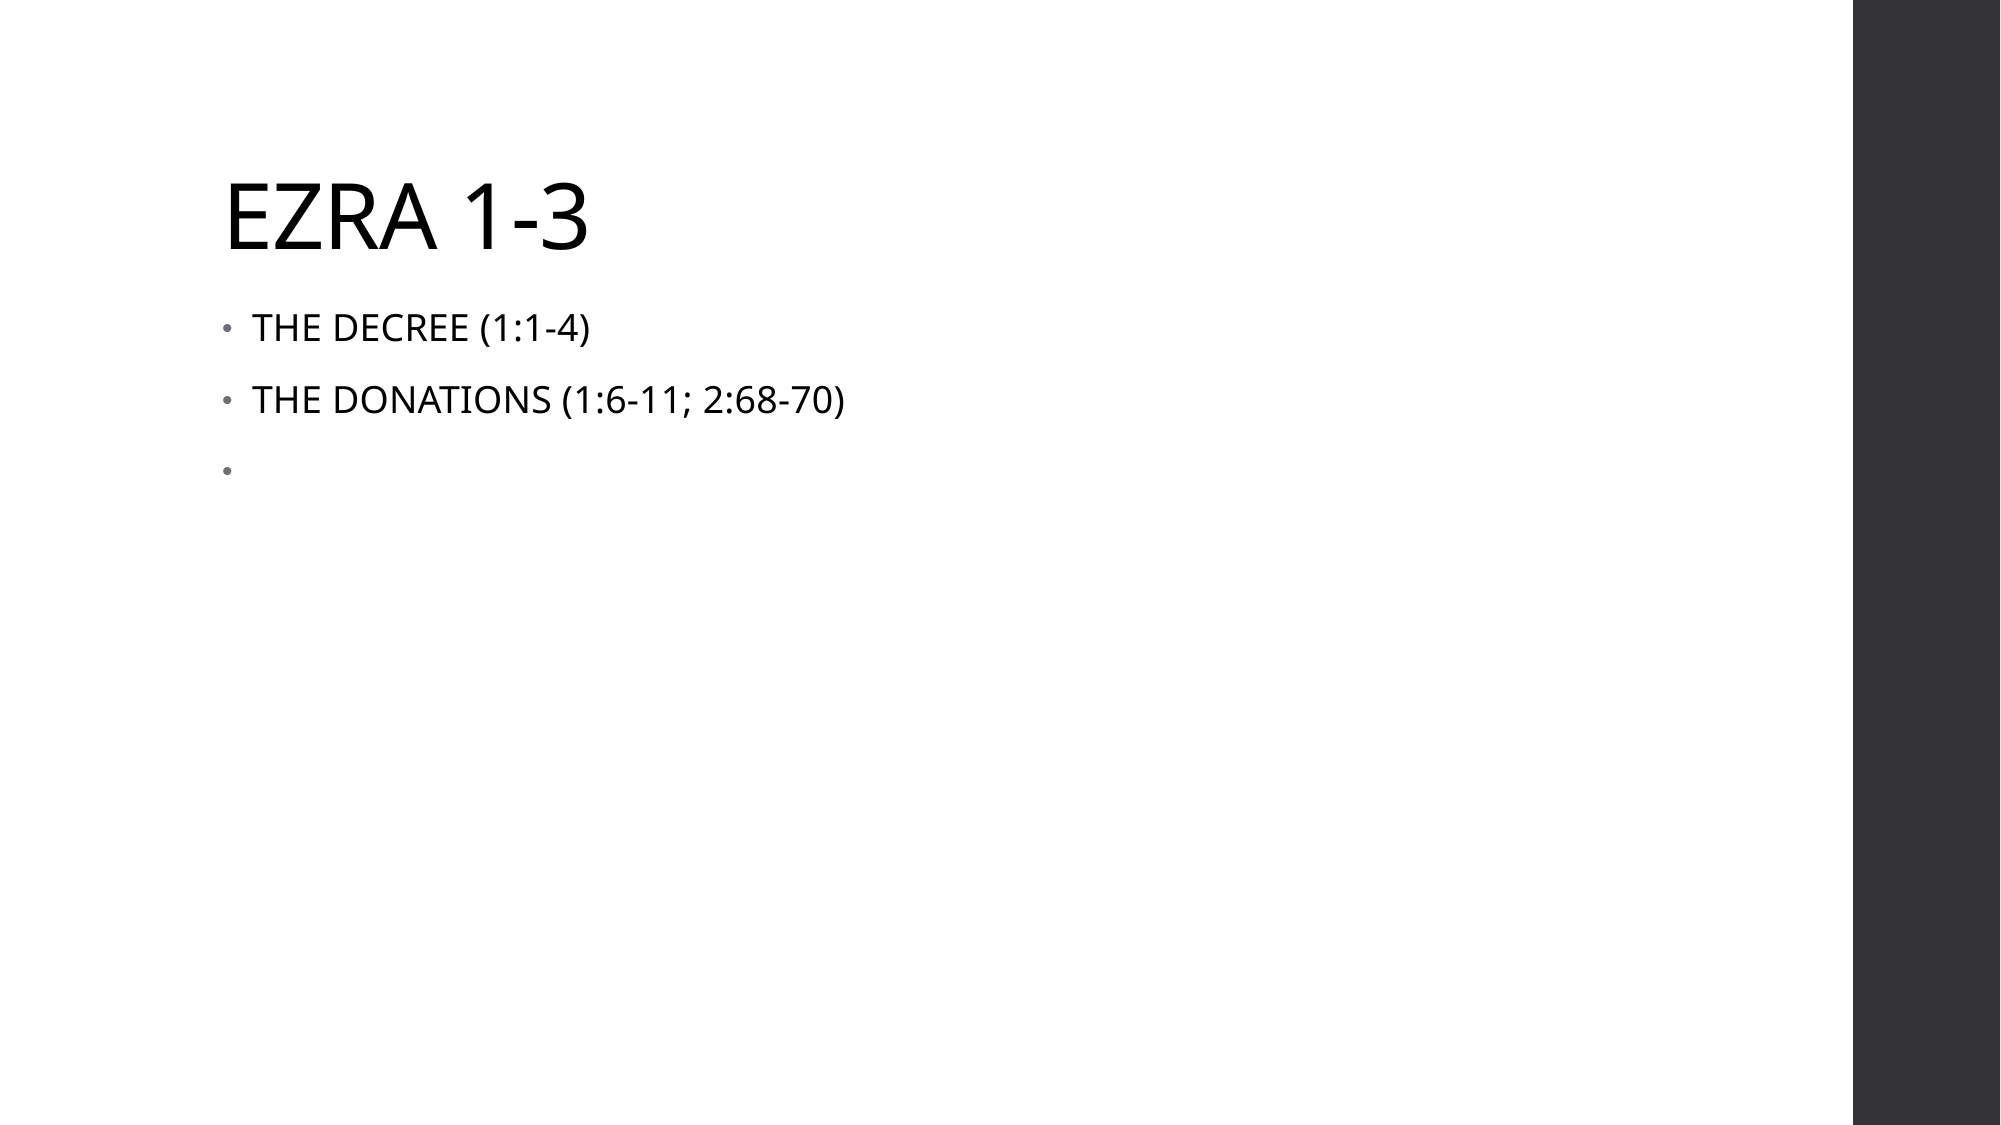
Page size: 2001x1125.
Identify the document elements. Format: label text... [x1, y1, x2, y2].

title EZRA 1-3 [206, 60, 1797, 278]
list THE DECREE (1:1-4) THE DONATIONS (1:6-11; 2:68-70) [206, 299, 1617, 1014]
